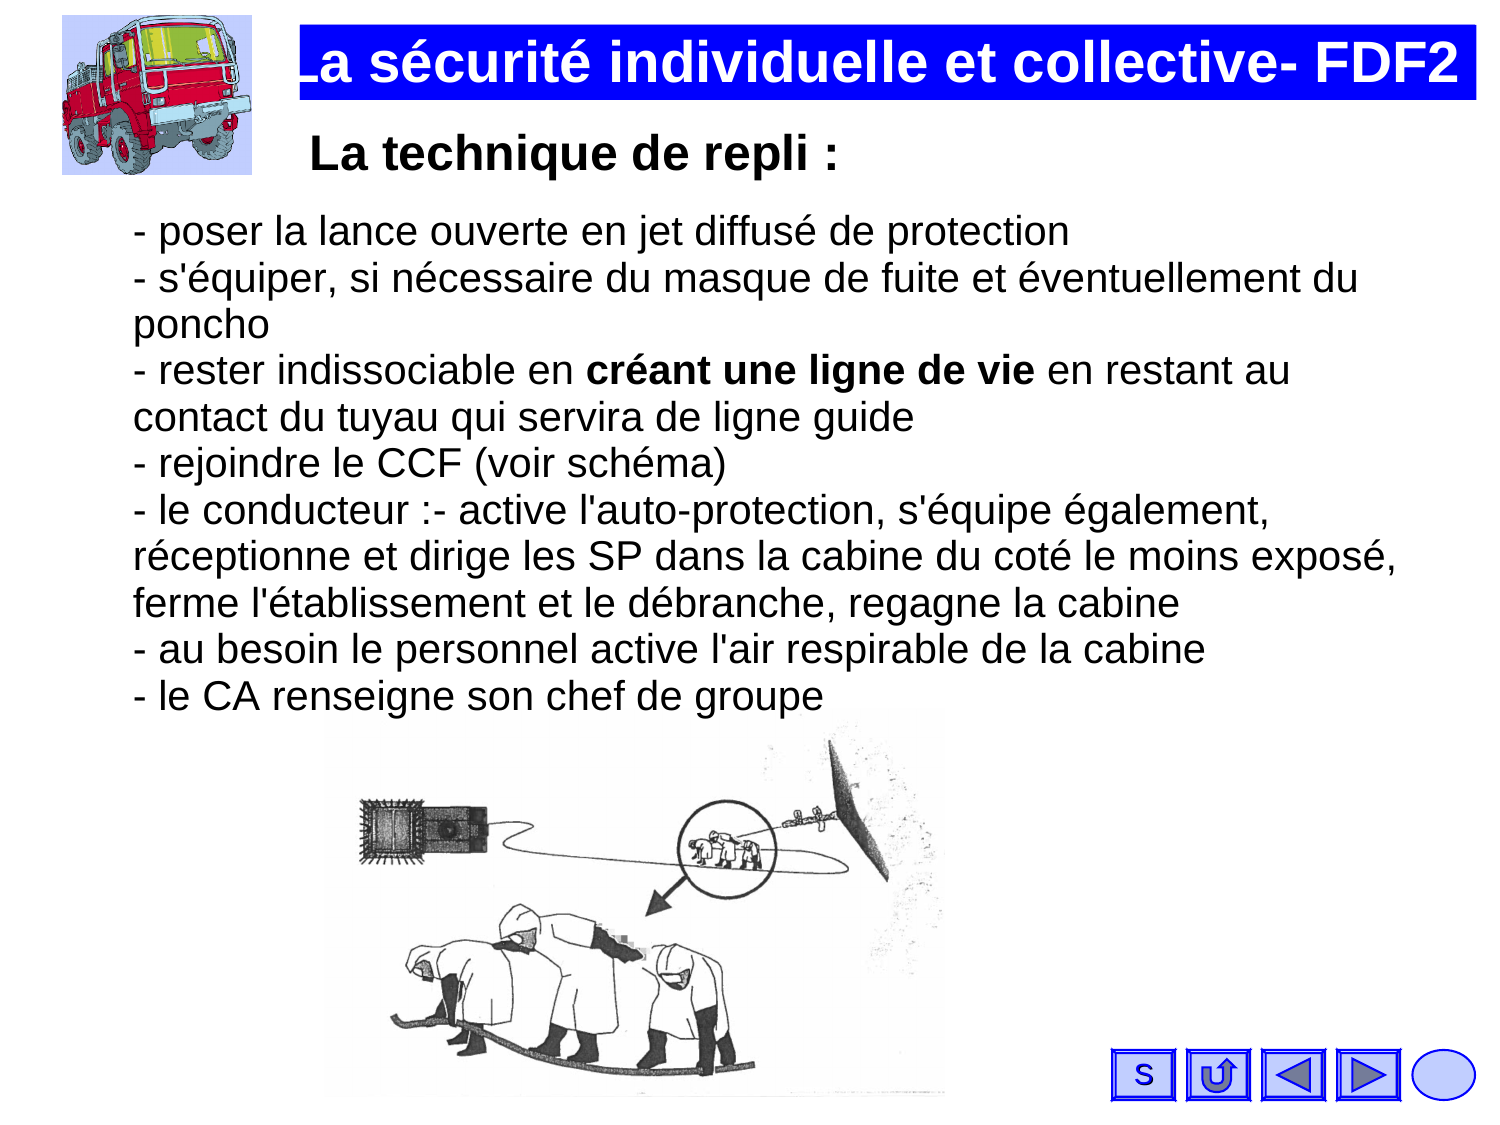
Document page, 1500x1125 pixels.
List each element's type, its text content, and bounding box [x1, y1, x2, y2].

text_box [1412, 1049, 1476, 1101]
picture [324, 909, 945, 1098]
text_box La technique de repli : [295, 118, 1152, 200]
text_box - poser la lance ouverte en jet diffusé de protection - s'équiper, si nécessaire du masque de fuite et éventuellement du poncho - rester indissociable en créant une ligne de vie en restant au contact du tuyau qui servira de ligne guide - rejoindre le CCF (voir schéma) - le conducteur : - active l'auto-protection, s'équipe également, réceptionne et dirige les SP dans la cabine du coté le moins exposé, ferme l'établissement et le débranche, regagne la cabine - au besoin le personnel active l'air respirable de la cabine - le CA renseigne son chef de groupe [118, 200, 1447, 909]
text_box La sécurité individuelle et collective- FDF2 [300, 24, 1477, 100]
